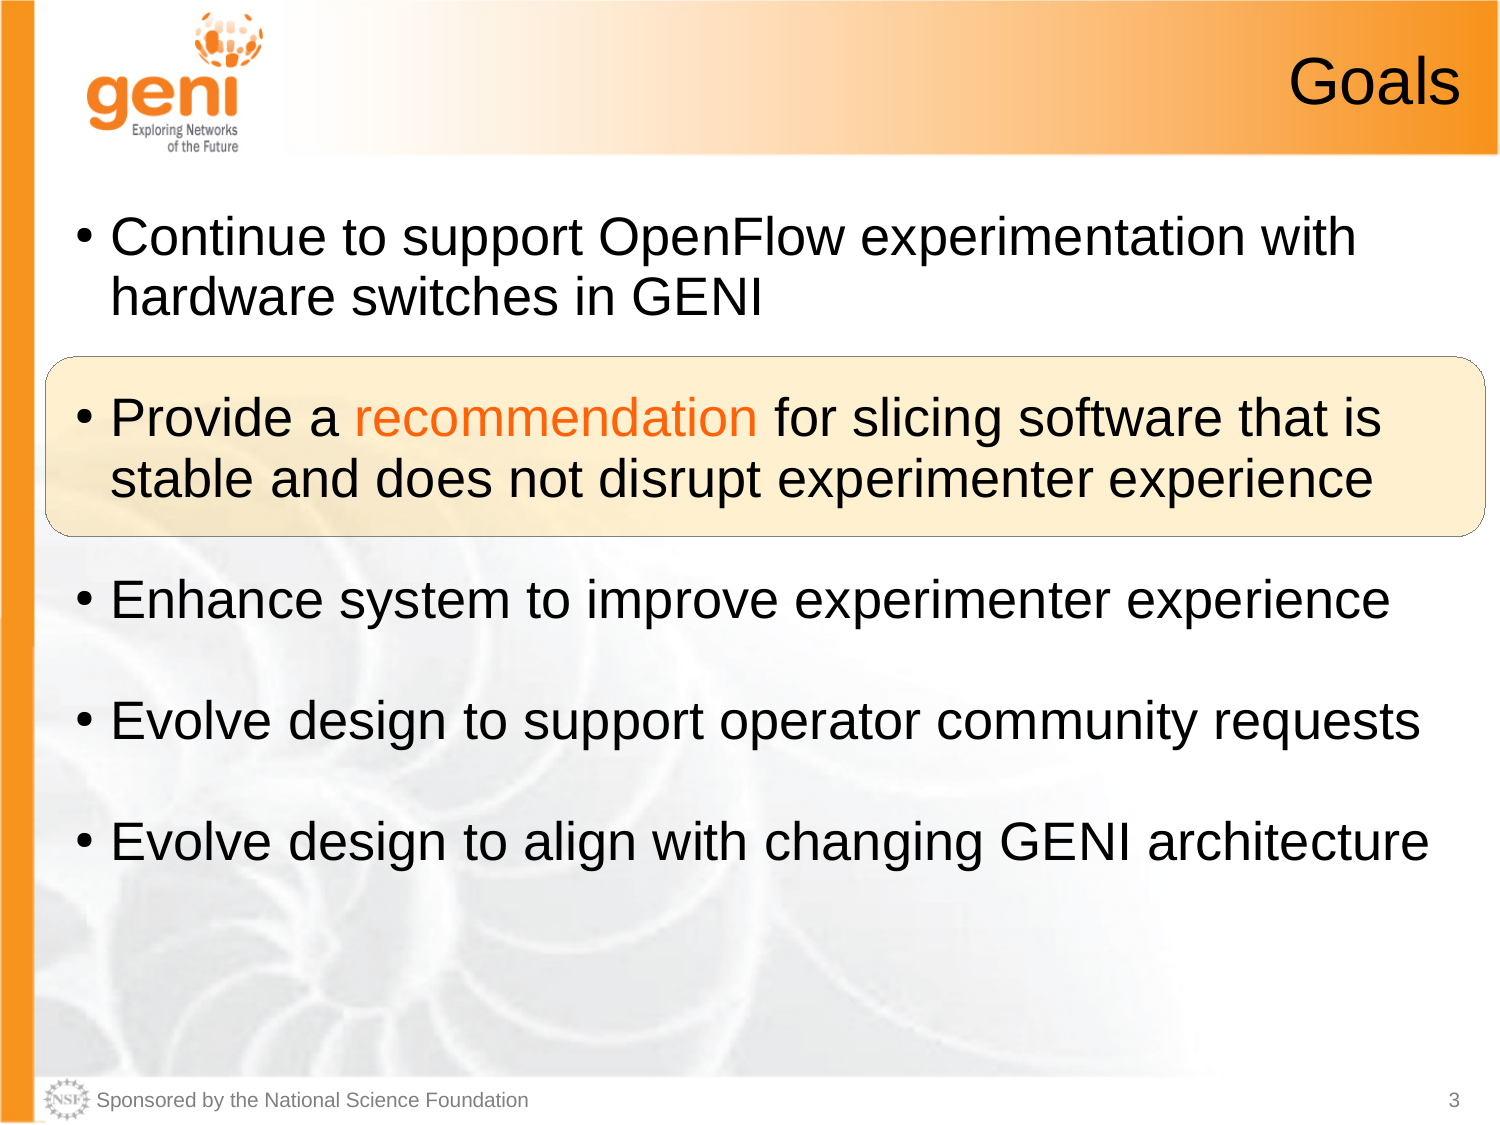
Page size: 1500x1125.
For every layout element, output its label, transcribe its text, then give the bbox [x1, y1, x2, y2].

title Goals [112, 0, 1463, 163]
text_box [45, 360, 60, 533]
text_box Continue to support OpenFlow experimentation with hardware switches in GENI Provide a recommendation for slicing software that is stable and does not disrupt experimenter experience Enhance system to improve experimenter experience Evolve design to support operator community requests Evolve design to align with changing GENI architecture [60, 198, 1471, 882]
text_box [1471, 361, 1486, 533]
picture [0, 0, 1500, 1125]
